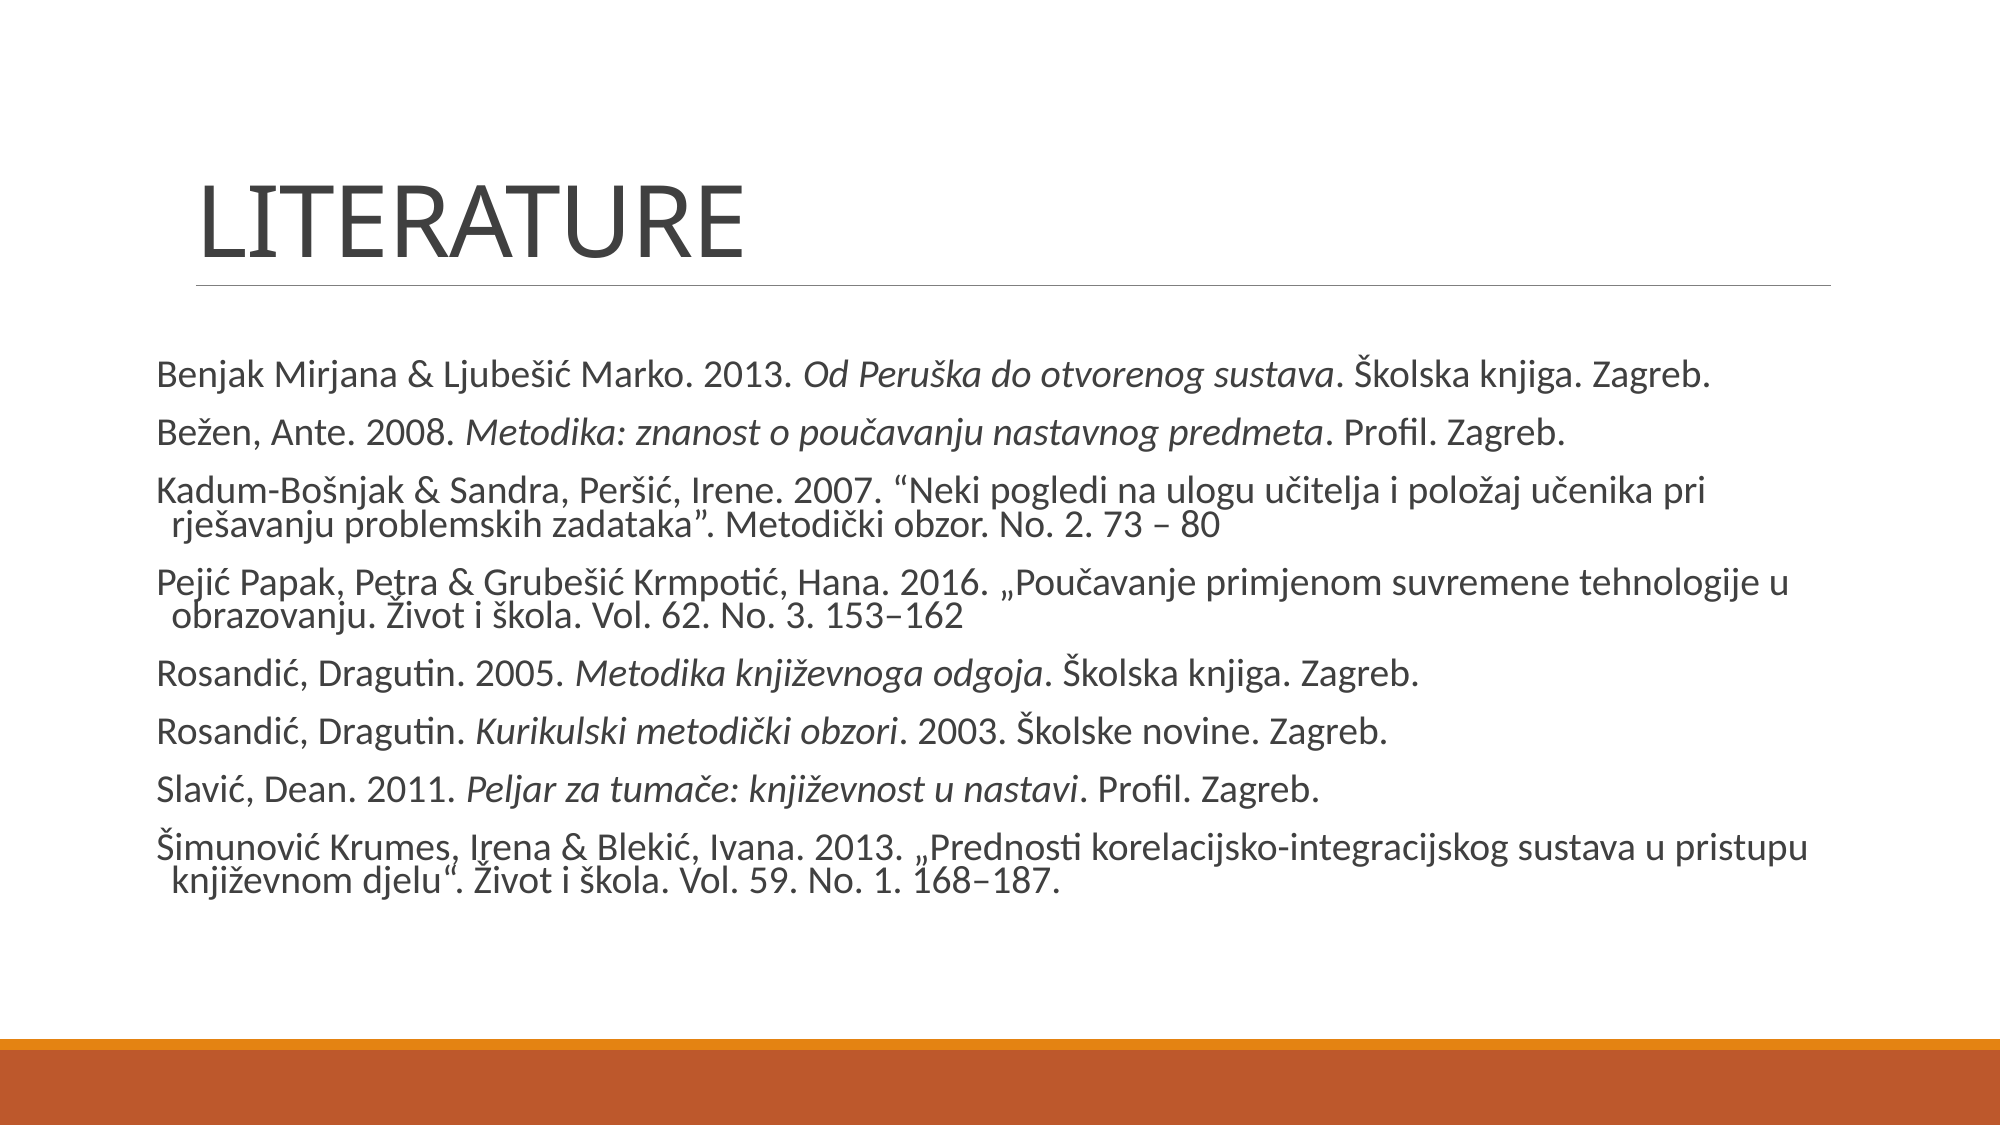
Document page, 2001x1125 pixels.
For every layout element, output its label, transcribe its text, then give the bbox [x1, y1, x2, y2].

list Benjak Mirjana & Ljubešić Marko. 2013. Od Peruška do otvorenog sustava. Školska knjiga. Zagreb. Bežen, Ante. 2008. Metodika: znanost o poučavanju nastavnog predmeta. Profil. Zagreb. Kadum-Bošnjak & Sandra, Peršić, Irene. 2007. “Neki pogledi na ulogu učitelja i položaj učenika pri rješavanju problemskih zadataka”. Metodički obzor. No. 2. 73 – 80 Pejić Papak, Petra & Grubešić Krmpotić, Hana. 2016. „Poučavanje primjenom suvremene tehnologije u obrazovanju. Život i škola. Vol. 62. No. 3. 153–162 Rosandić, Dragutin. 2005. Metodika književnoga odgoja. Školska knjiga. Zagreb. Rosandić, Dragutin. Kurikulski metodički obzori. 2003. Školske novine. Zagreb. Slavić, Dean. 2011. Peljar za tumače: književnost u nastavi. Profil. Zagreb. Šimunović Krumes, Irena & Blekić, Ivana. 2013. „Prednosti korelacijsko-integracijskog sustava u pristupu književnom djelu“. Život i škola. Vol. 59. No. 1. 168–187. [141, 353, 1831, 963]
title LITERATURE [180, 47, 1831, 286]
